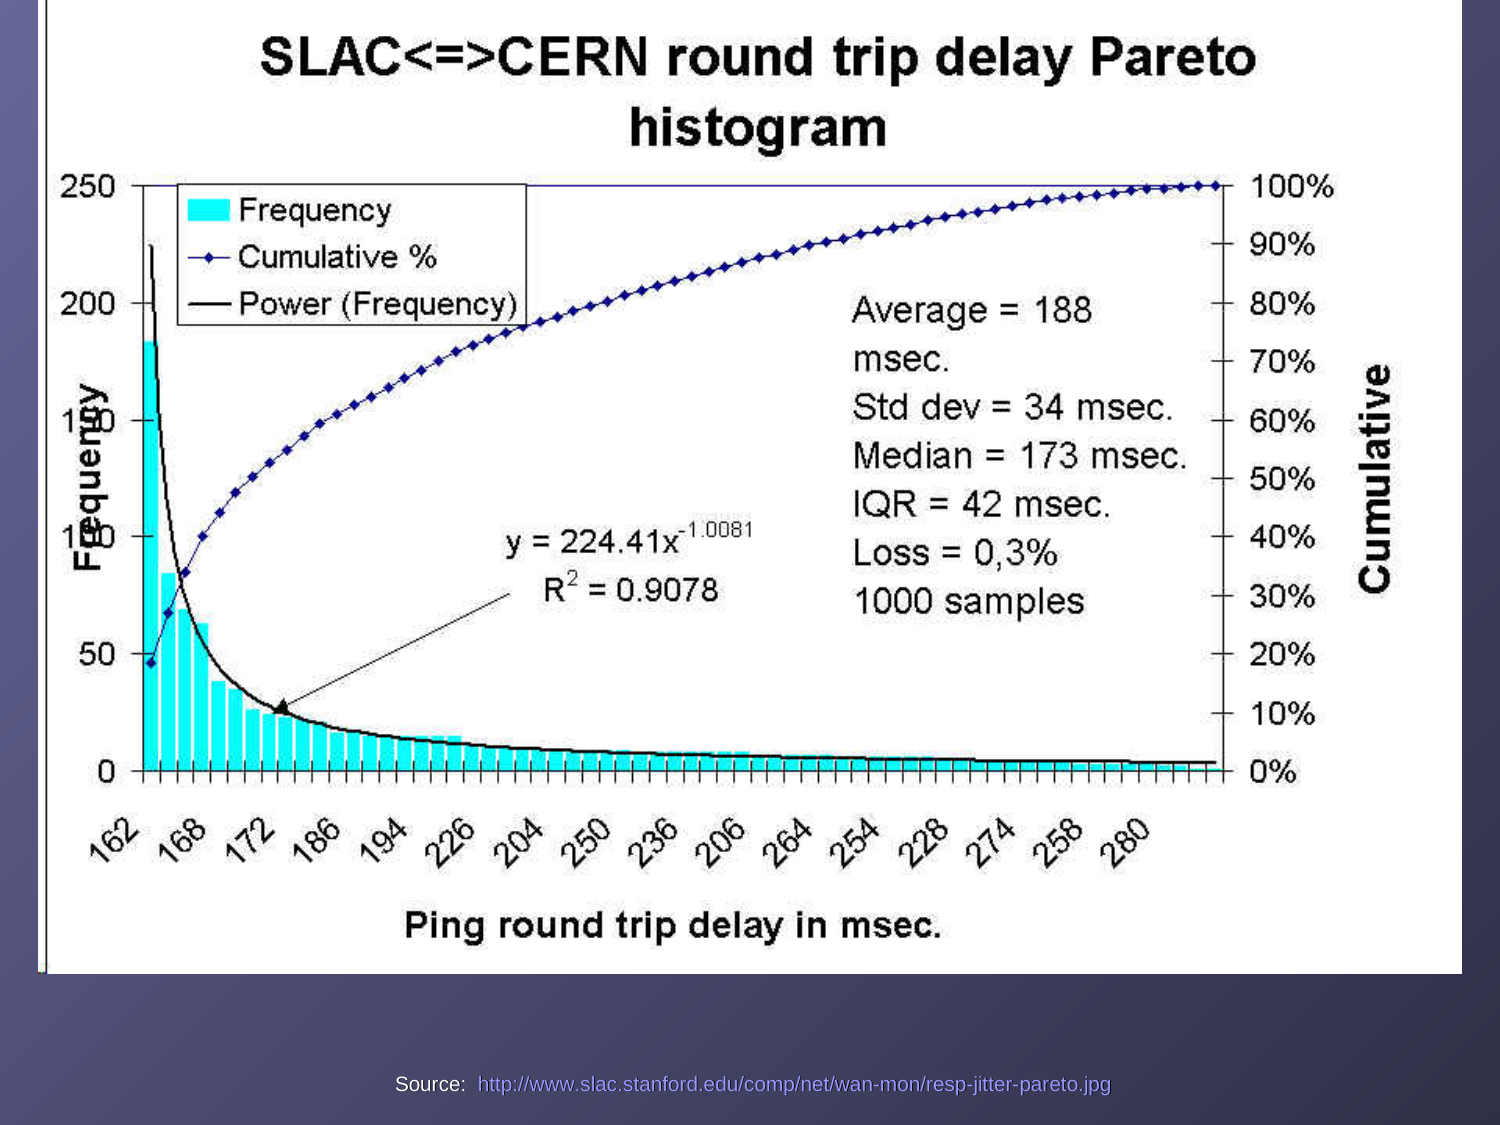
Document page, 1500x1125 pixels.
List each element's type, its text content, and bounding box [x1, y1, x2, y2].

text_box Source: http://www.slac.stanford.edu/comp/net/wan-mon/resp-jitter-pareto.jpg [237, 1062, 1276, 1103]
picture [38, 0, 1462, 974]
